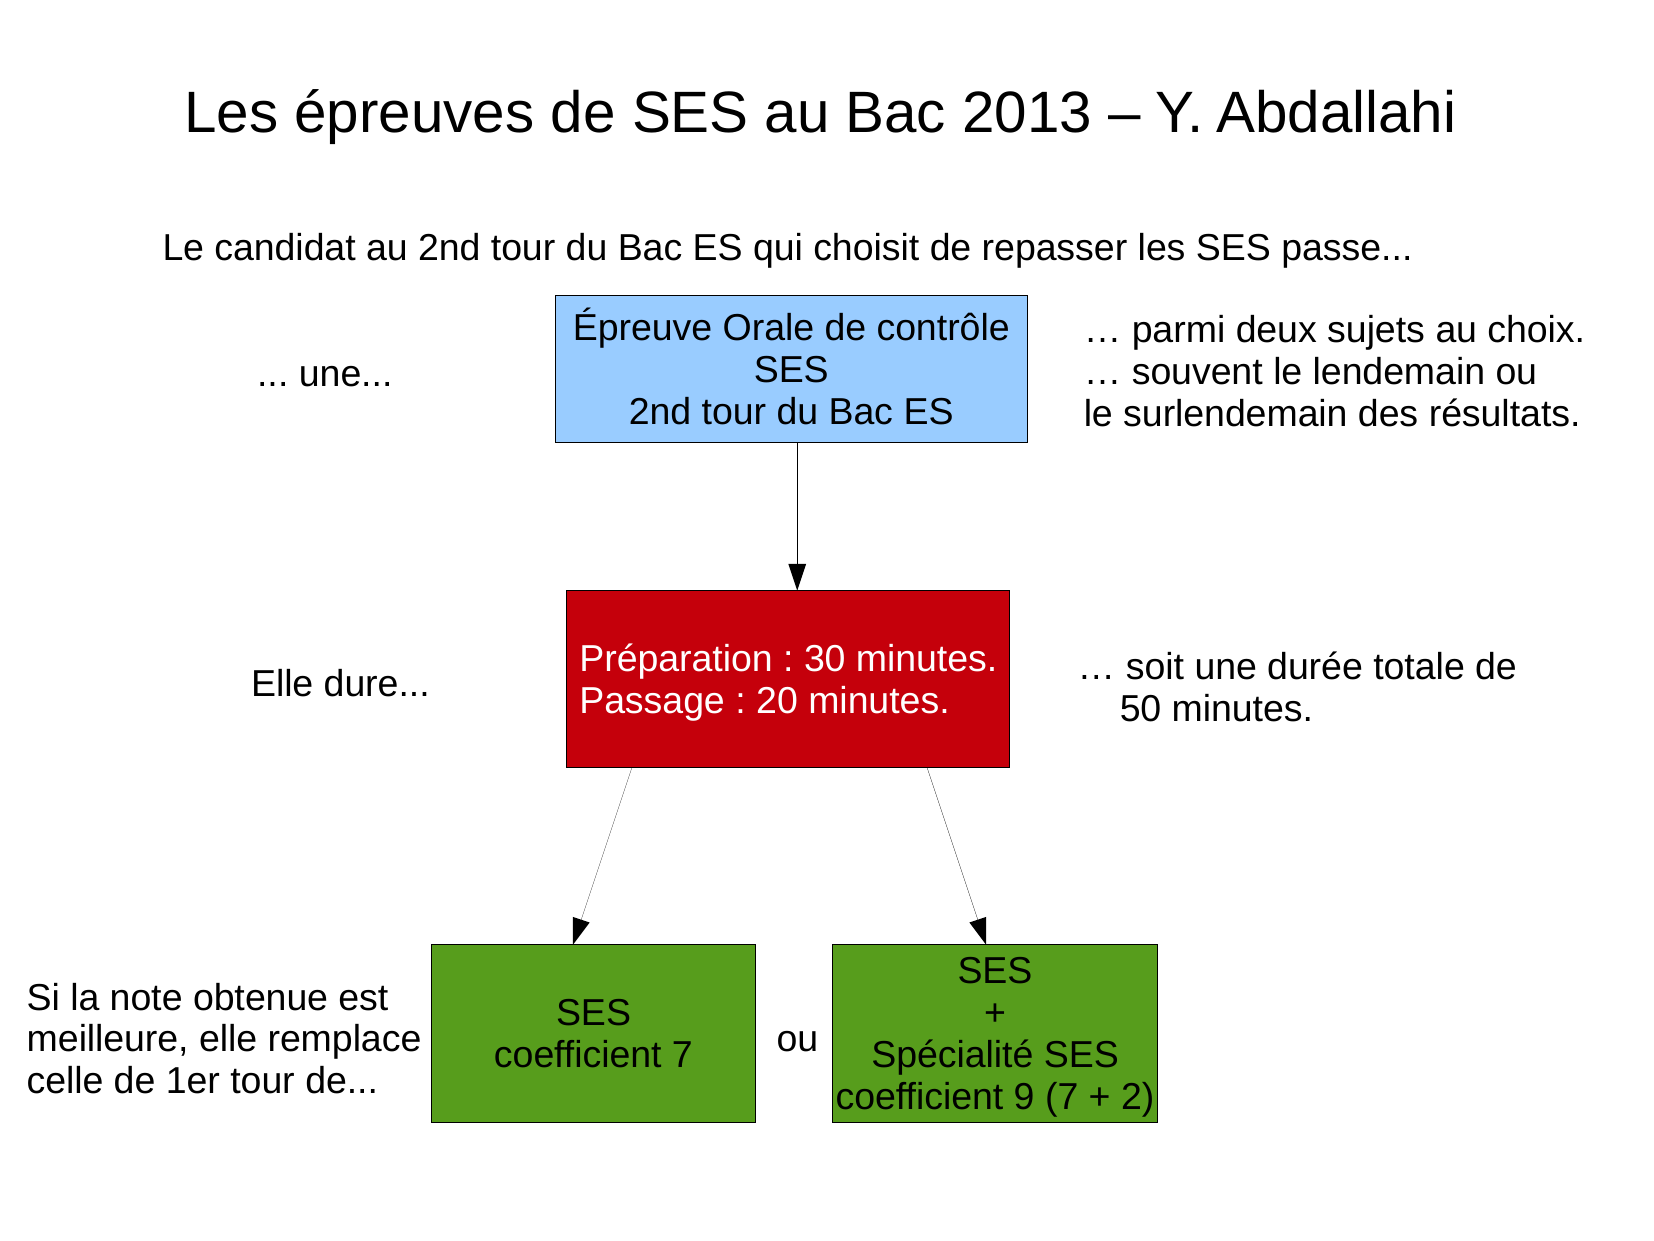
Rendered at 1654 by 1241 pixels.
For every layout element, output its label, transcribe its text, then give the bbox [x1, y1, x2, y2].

text_box Le candidat au 2nd tour du Bac ES qui choisit de repasser les SES passe... [147, 218, 1431, 276]
text_box Si la note obtenue est meilleure, elle remplace celle de 1er tour de... [11, 968, 438, 1110]
text_box … parmi deux sujets au choix. … souvent le lendemain ou le surlendemain des résultats. [1069, 301, 1602, 442]
text_box … soit une durée totale de 50 minutes. [1062, 637, 1533, 737]
title Les épreuves de SES au Bac 2013 – Y. Abdallahi [76, 53, 1566, 172]
text_box ou [761, 1009, 834, 1067]
text_box SES coefficient 7 [431, 944, 756, 1123]
text_box SES + Spécialité SES coefficient 9 (7 + 2) [832, 944, 1158, 1123]
text_box ... une... [147, 345, 502, 403]
text_box Épreuve Orale de contrôle SES 2nd tour du Bac ES [555, 295, 1028, 443]
text_box Préparation : 30 minutes. Passage : 20 minutes. [566, 590, 1010, 768]
text_box Elle dure... [236, 655, 446, 713]
